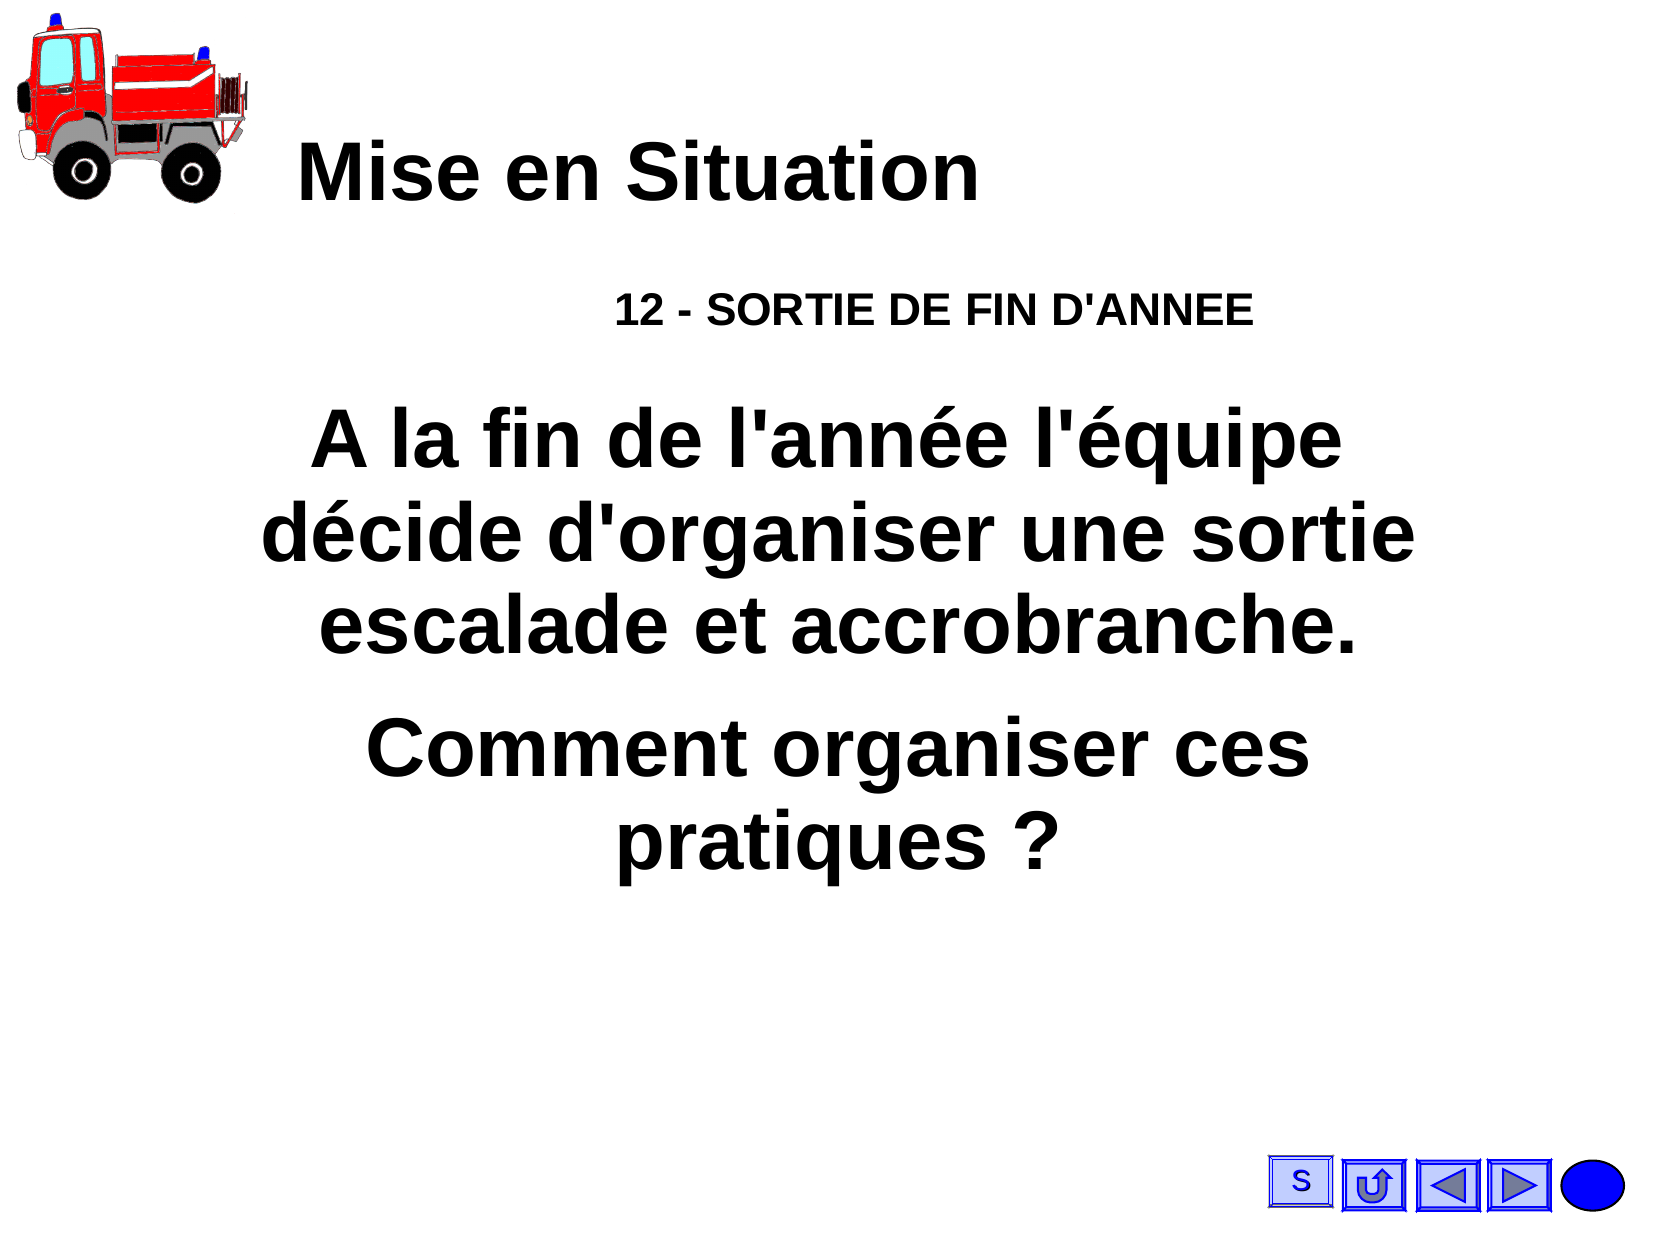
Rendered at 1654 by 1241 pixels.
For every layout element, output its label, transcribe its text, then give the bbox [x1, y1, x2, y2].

text_box Mise en Situation [281, 118, 1020, 227]
text_box 12 - SORTIE DE FIN D'ANNEE [614, 284, 1329, 384]
picture [8, 8, 257, 216]
text_box [1561, 1160, 1625, 1211]
list A la fin de l'année l'équipe décide d'organiser une sortie escalade et accrobranche. Comment organiser ces pratiques ? [201, 385, 1477, 895]
